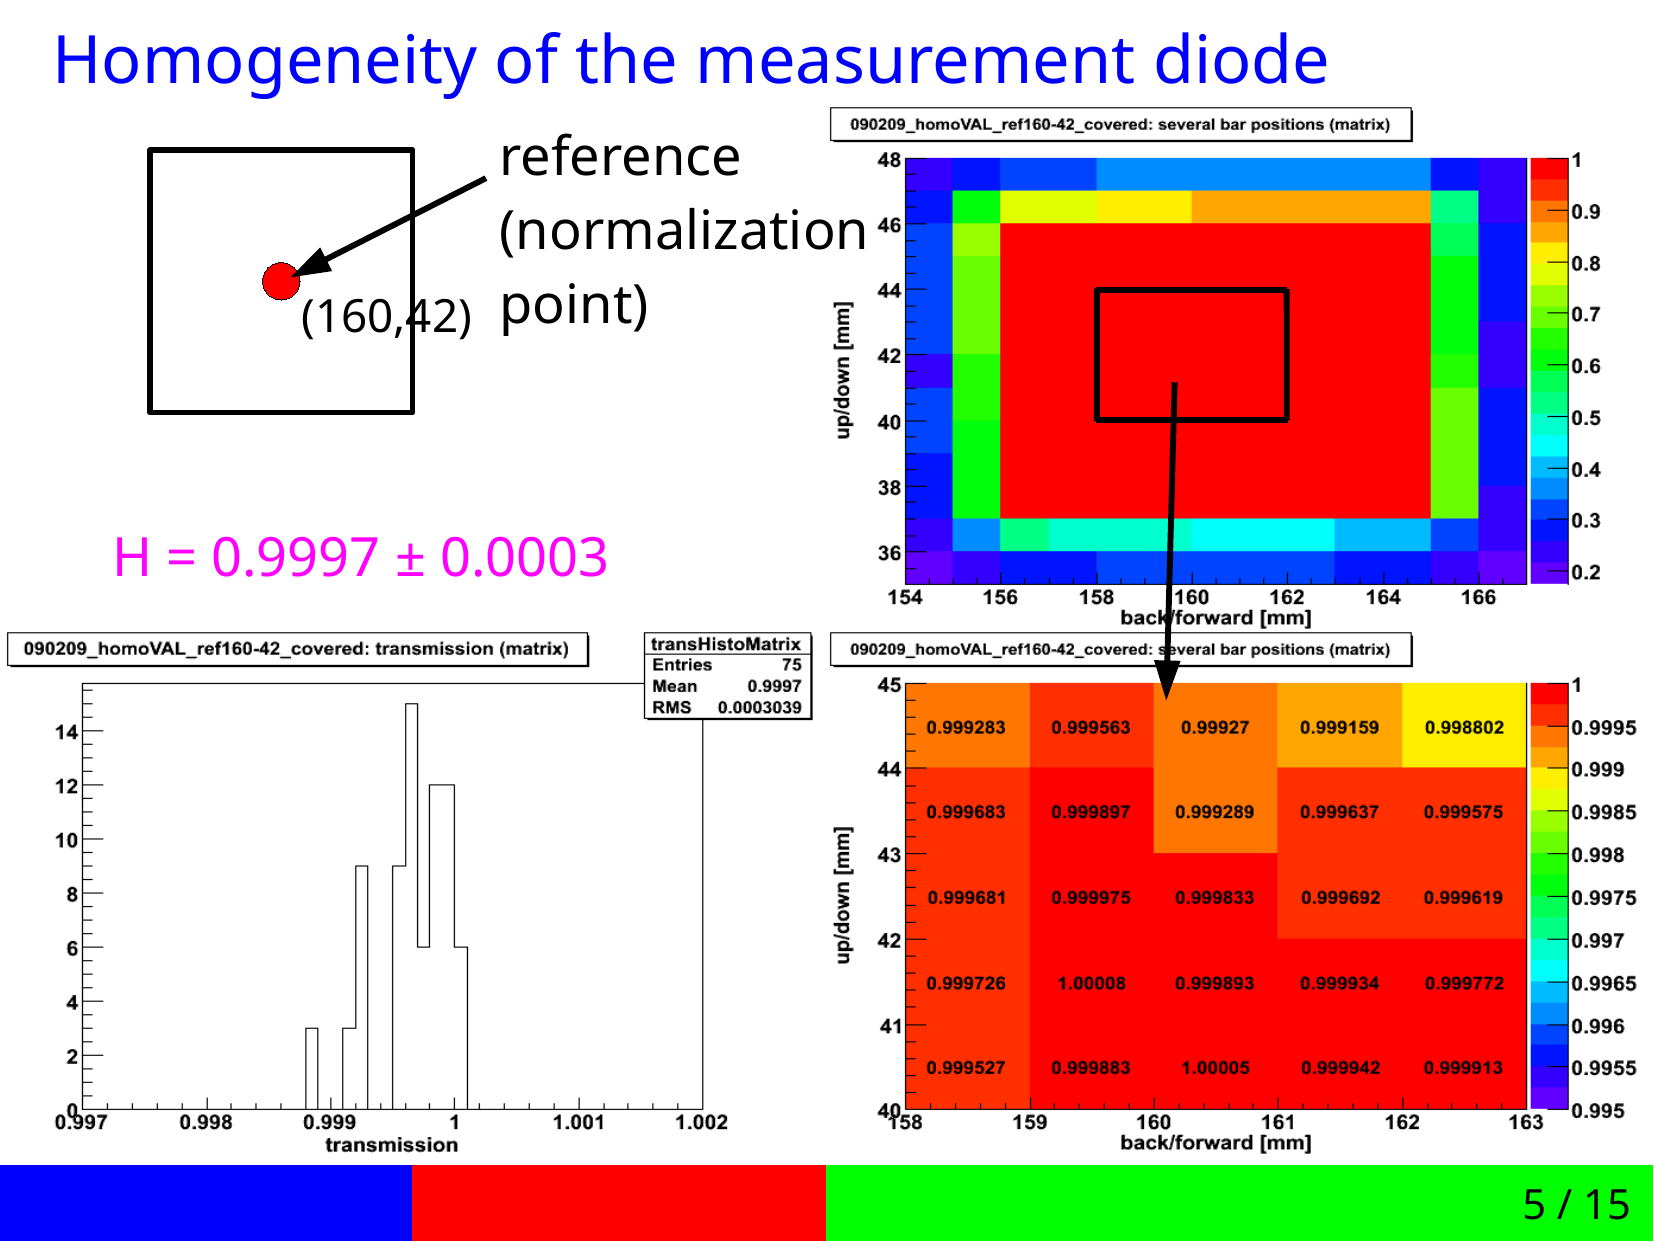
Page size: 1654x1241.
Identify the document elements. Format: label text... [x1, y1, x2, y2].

text_box reference (normalization point) [484, 110, 873, 352]
picture [0, 105, 1651, 1163]
text_box [262, 262, 297, 301]
text_box H = 0.9997 ± 0.0003 [97, 510, 645, 602]
text_box 5 / 15 [1507, 1167, 1653, 1241]
text_box [0, 1163, 1653, 1241]
text_box (160,42) [286, 276, 496, 355]
text_box Homogeneity of the measurement diode [37, 4, 1327, 113]
